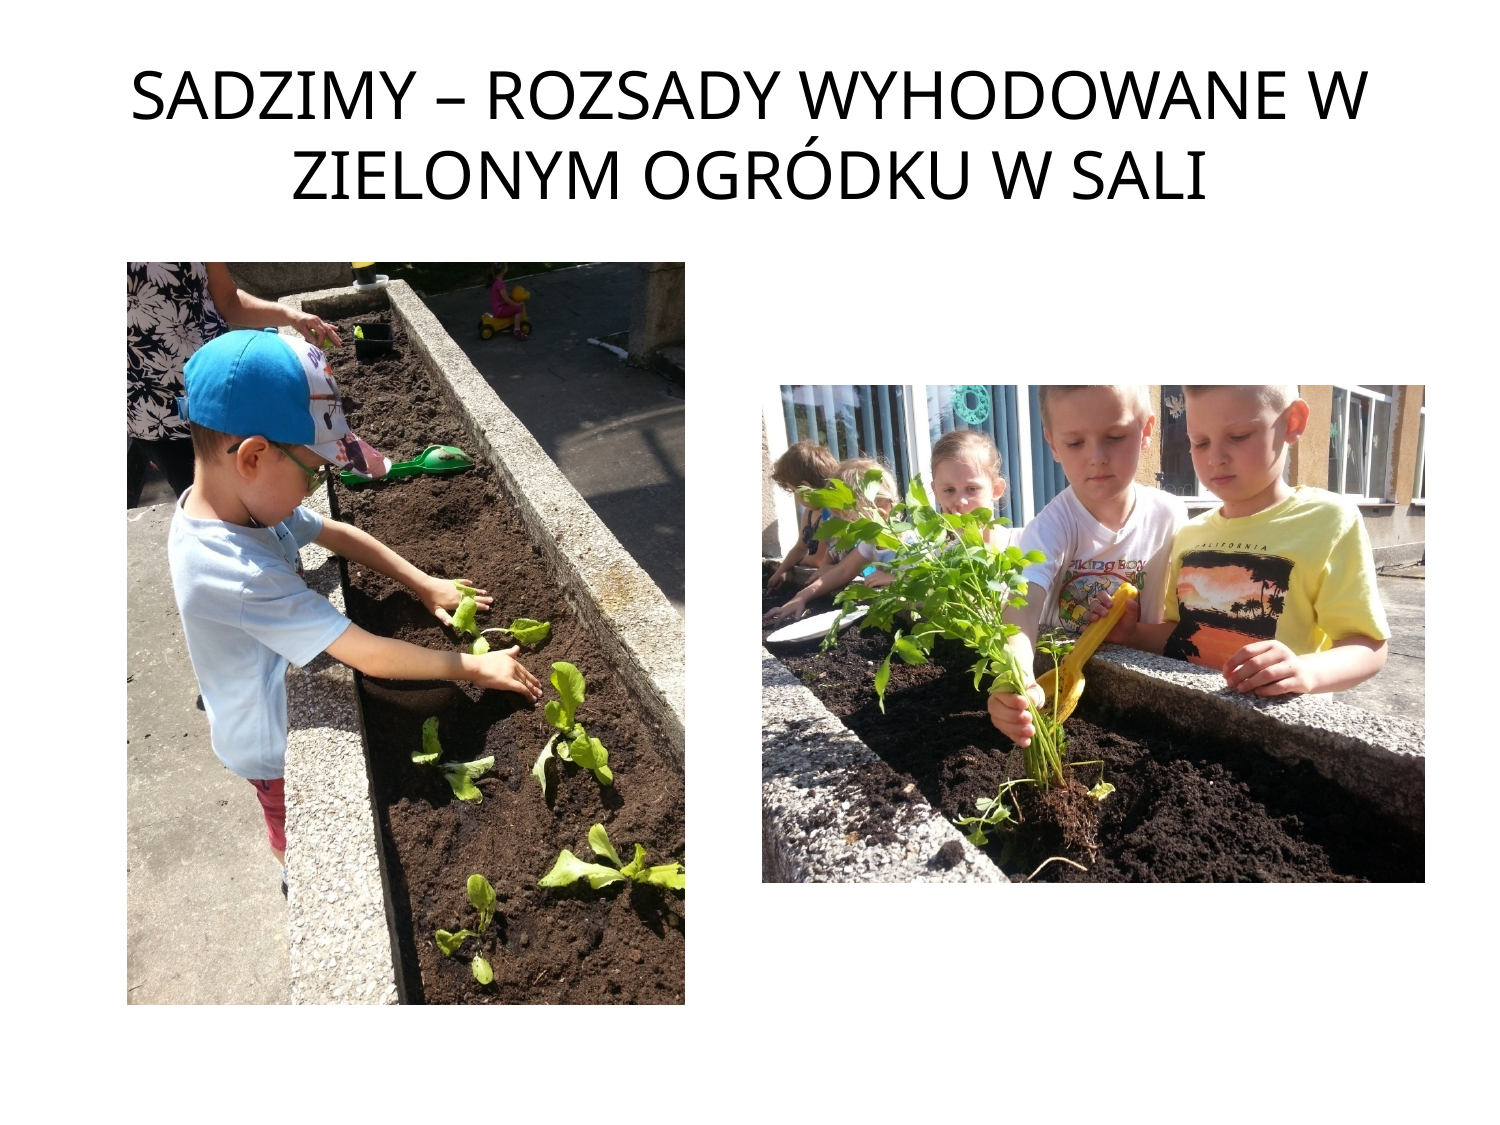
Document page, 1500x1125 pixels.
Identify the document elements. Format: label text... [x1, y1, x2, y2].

picture [127, 262, 685, 1005]
picture [762, 385, 1425, 883]
title SADZIMY – ROZSADY WYHODOWANE W ZIELONYM OGRÓDKU W SALI [75, 45, 1425, 233]
